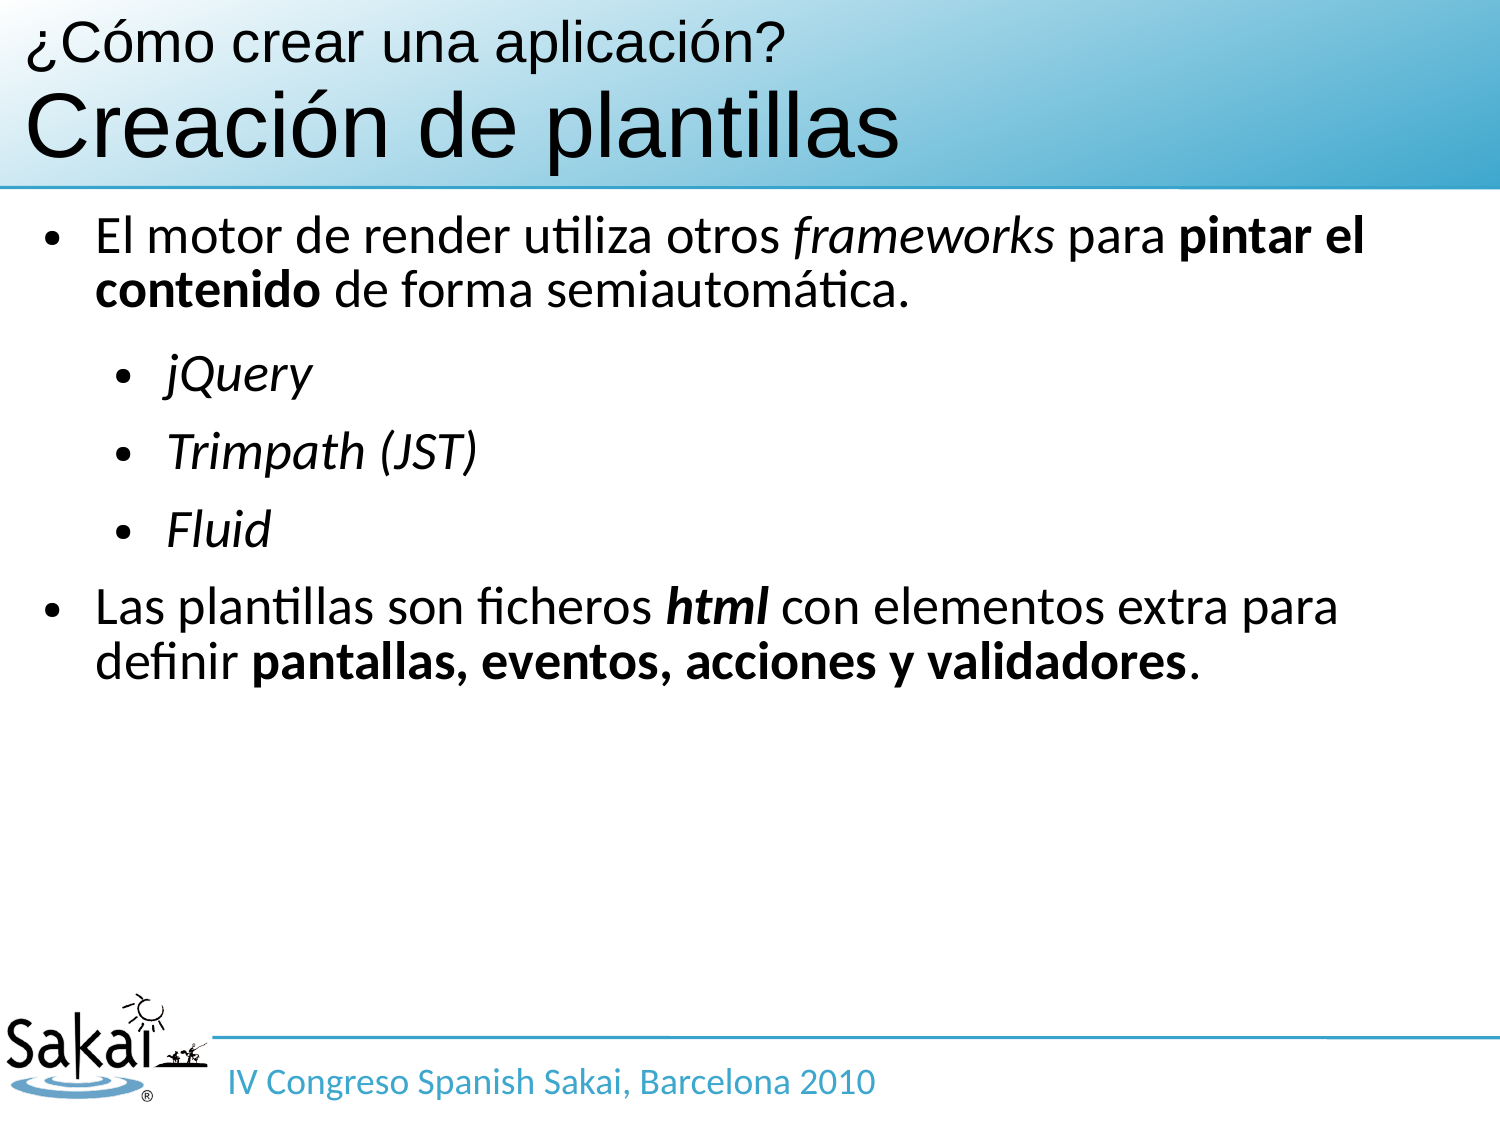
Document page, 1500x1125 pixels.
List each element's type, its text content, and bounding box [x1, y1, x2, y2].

list El motor de render utiliza otros frameworks para pintar el contenido de forma semiautomática. jQuery Trimpath (JST) Fluid Las plantillas son ficheros html con elementos extra para definir pantallas, eventos, acciones y validadores. [24, 212, 1475, 1025]
title ¿Cómo crear una aplicación? Creación de plantillas [24, 9, 1475, 178]
picture [0, 955, 213, 1125]
